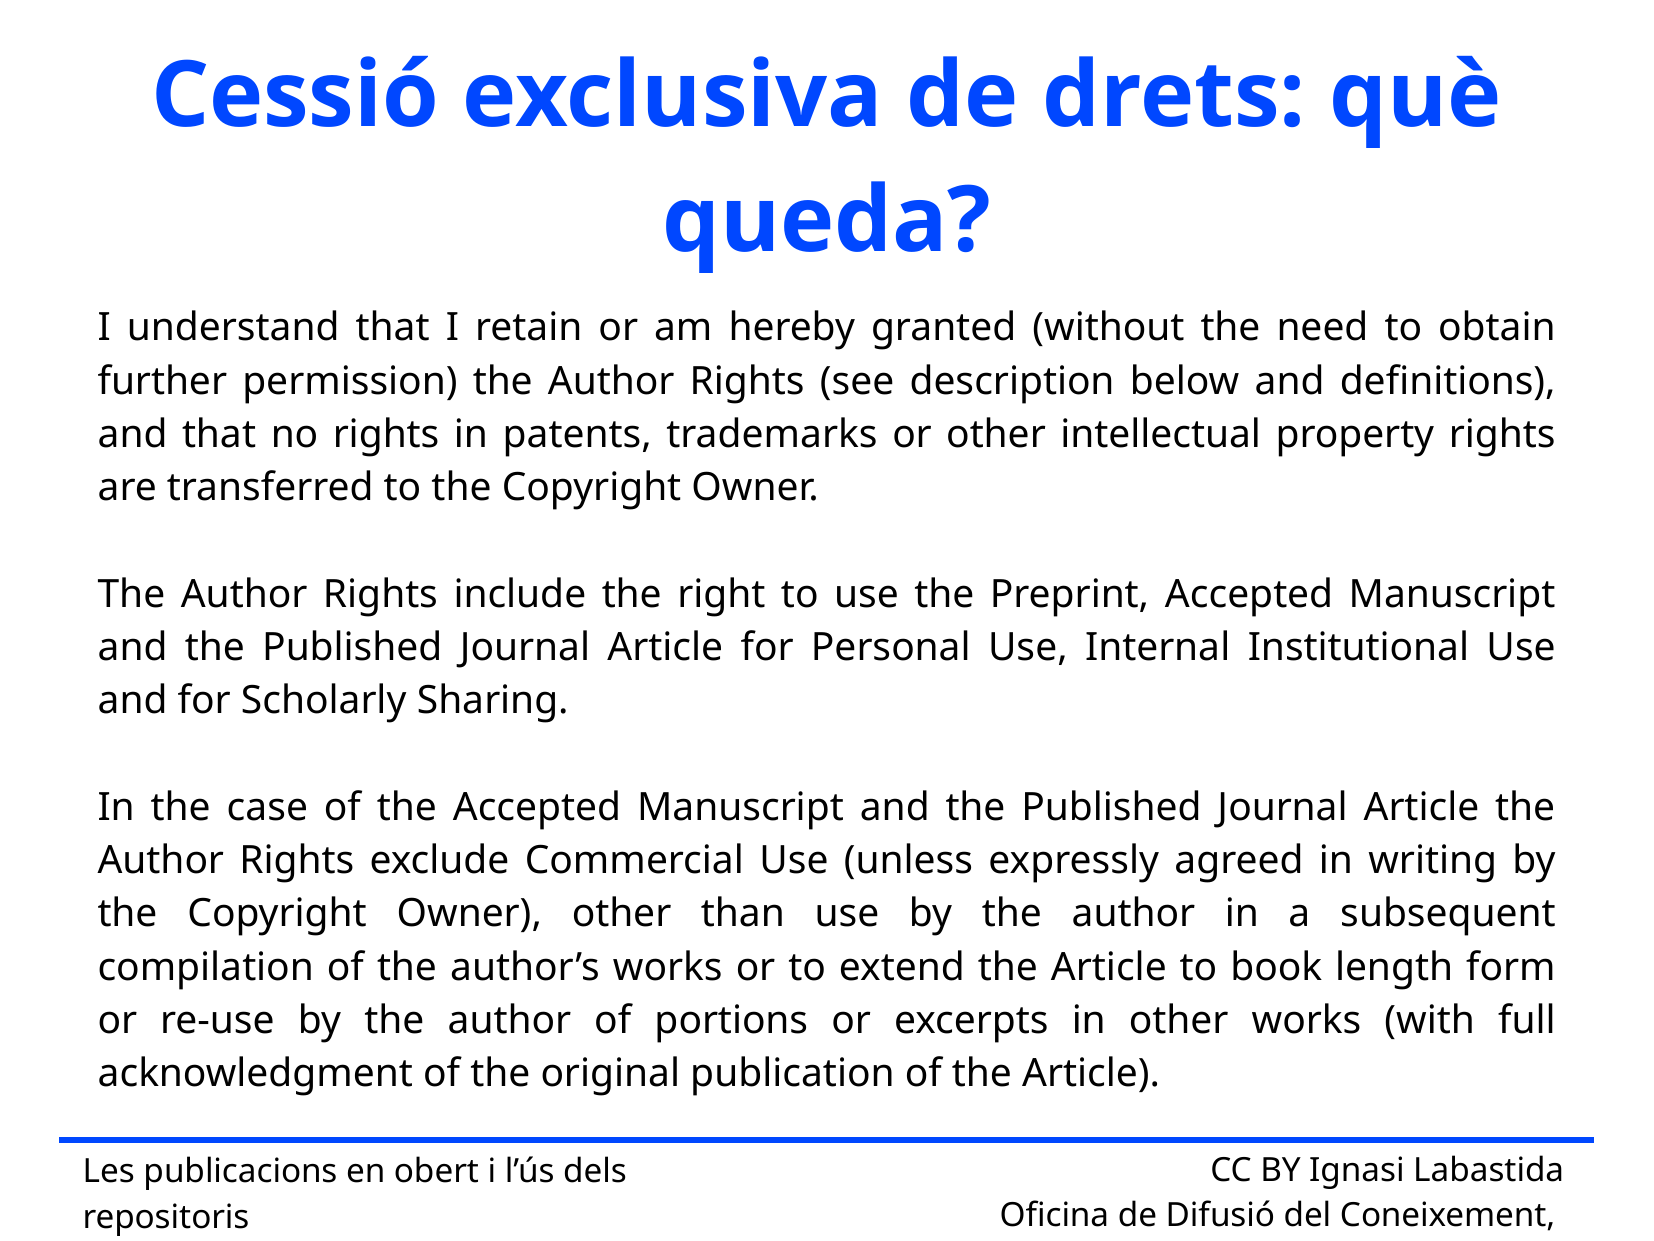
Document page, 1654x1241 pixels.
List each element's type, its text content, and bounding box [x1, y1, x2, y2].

title Cessió exclusiva de drets: què queda? [83, 39, 1572, 267]
list I understand that I retain or am hereby granted (without the need to obtain further permission) the Author Rights (see description below and definitions), and that no rights in patents, trademarks or other intellectual property rights are transferred to the Copyright Owner. The Author Rights include the right to use the Preprint, Accepted Manuscript and the Published Journal Article for Personal Use, Internal Institutional Use and for Scholarly Sharing. In the case of the Accepted Manuscript and the Published Journal Article the Author Rights exclude Commercial Use (unless expressly agreed in writing by the Copyright Owner), other than use by the author in a subsequent compilation of the author’s works or to extend the Article to book length form or re-use by the author of portions or excerpts in other works (with full acknowledgment of the original publication of the Article). [82, 289, 1571, 1108]
